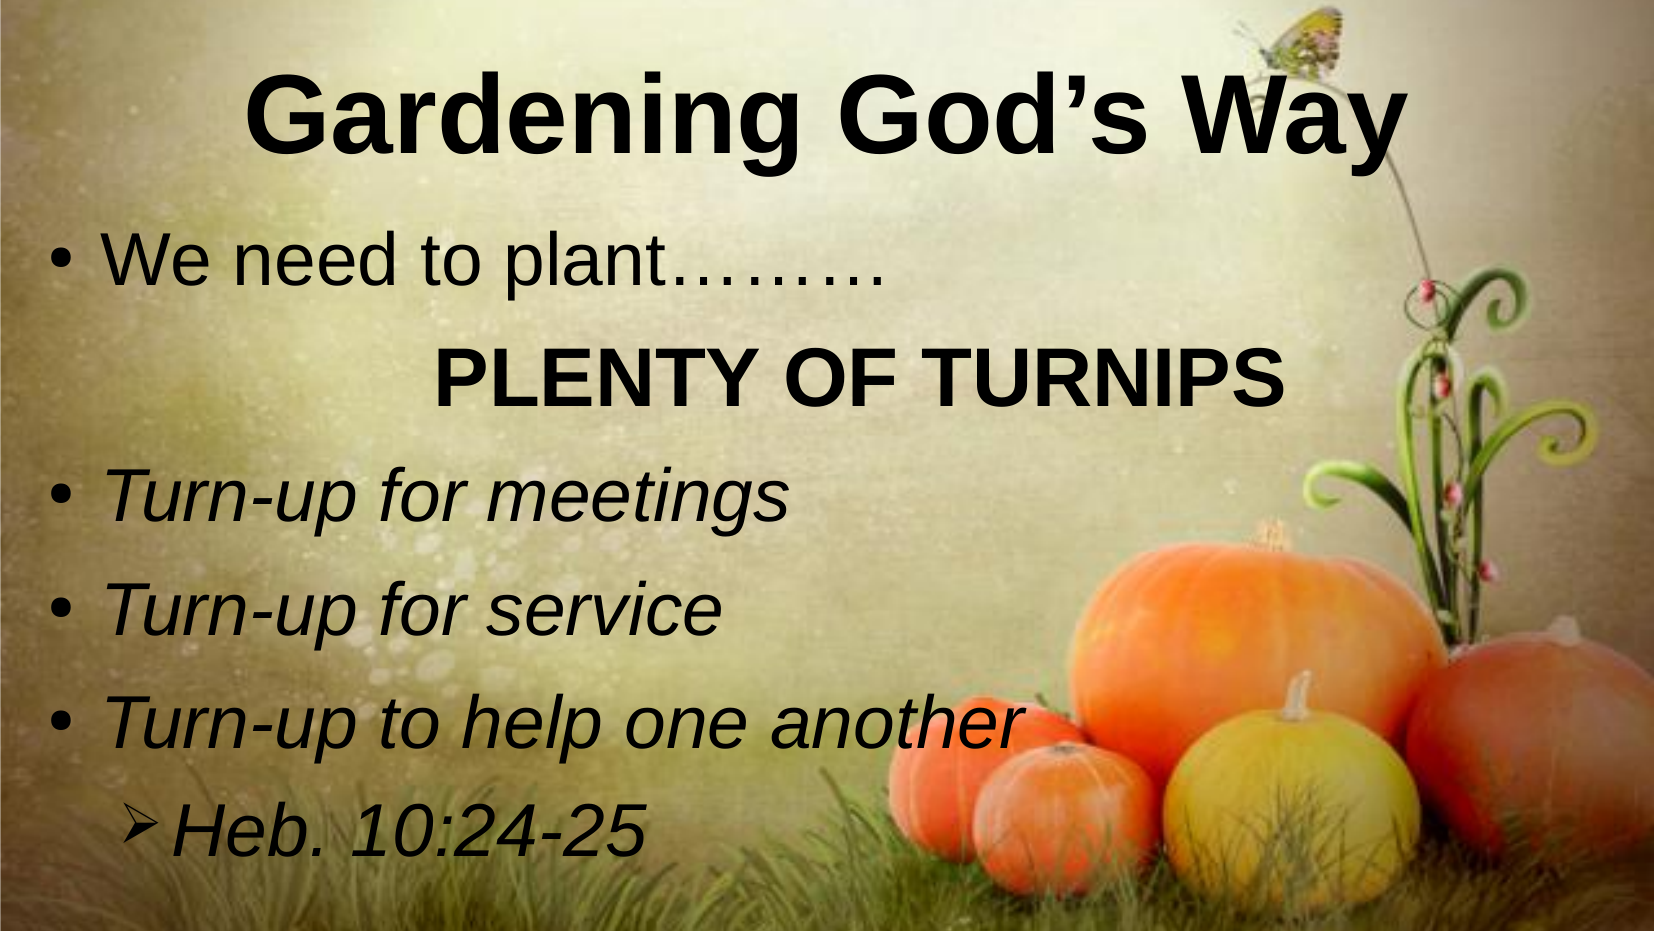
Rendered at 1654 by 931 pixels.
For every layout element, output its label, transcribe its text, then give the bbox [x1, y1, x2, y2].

list We need to plant……… PLENTY OF TURNIPS Turn-up for meetings Turn-up for service Turn-up to help one another Heb. 10:24-25 [30, 217, 1621, 916]
title Gardening God’s Way [82, 37, 1571, 193]
picture [0, 0, 1654, 931]
